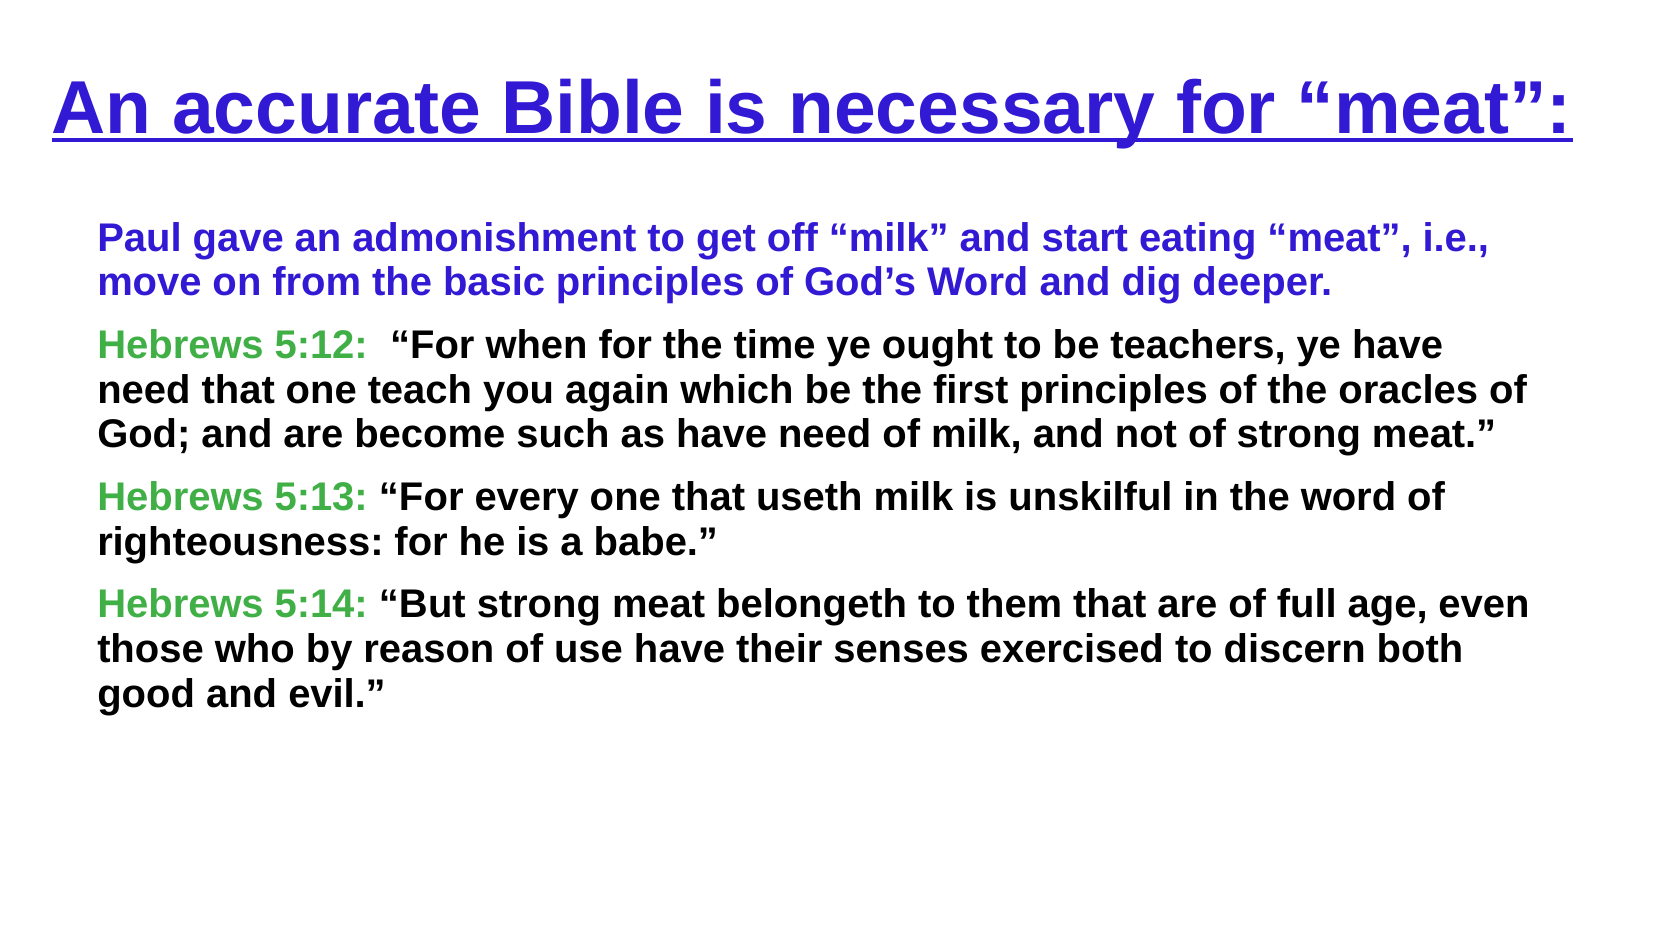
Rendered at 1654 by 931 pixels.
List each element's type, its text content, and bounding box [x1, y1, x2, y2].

list Paul gave an admonishment to get off “milk” and start eating “meat”, i.e., move on from the basic principles of God’s Word and dig deeper. Hebrews 5:12: “For when for the time ye ought to be teachers, ye have need that one teach you again which be the first principles of the oracles of God; and are become such as have need of milk, and not of strong meat.” Hebrews 5:13: “For every one that useth milk is unskilful in the word of righteousness: for he is a babe.” Hebrews 5:14: “But strong meat belongeth to them that are of full age, even those who by reason of use have their senses exercised to discern both good and evil.” [54, 214, 1543, 755]
title An accurate Bible is necessary for “meat”: [51, 5, 1616, 211]
